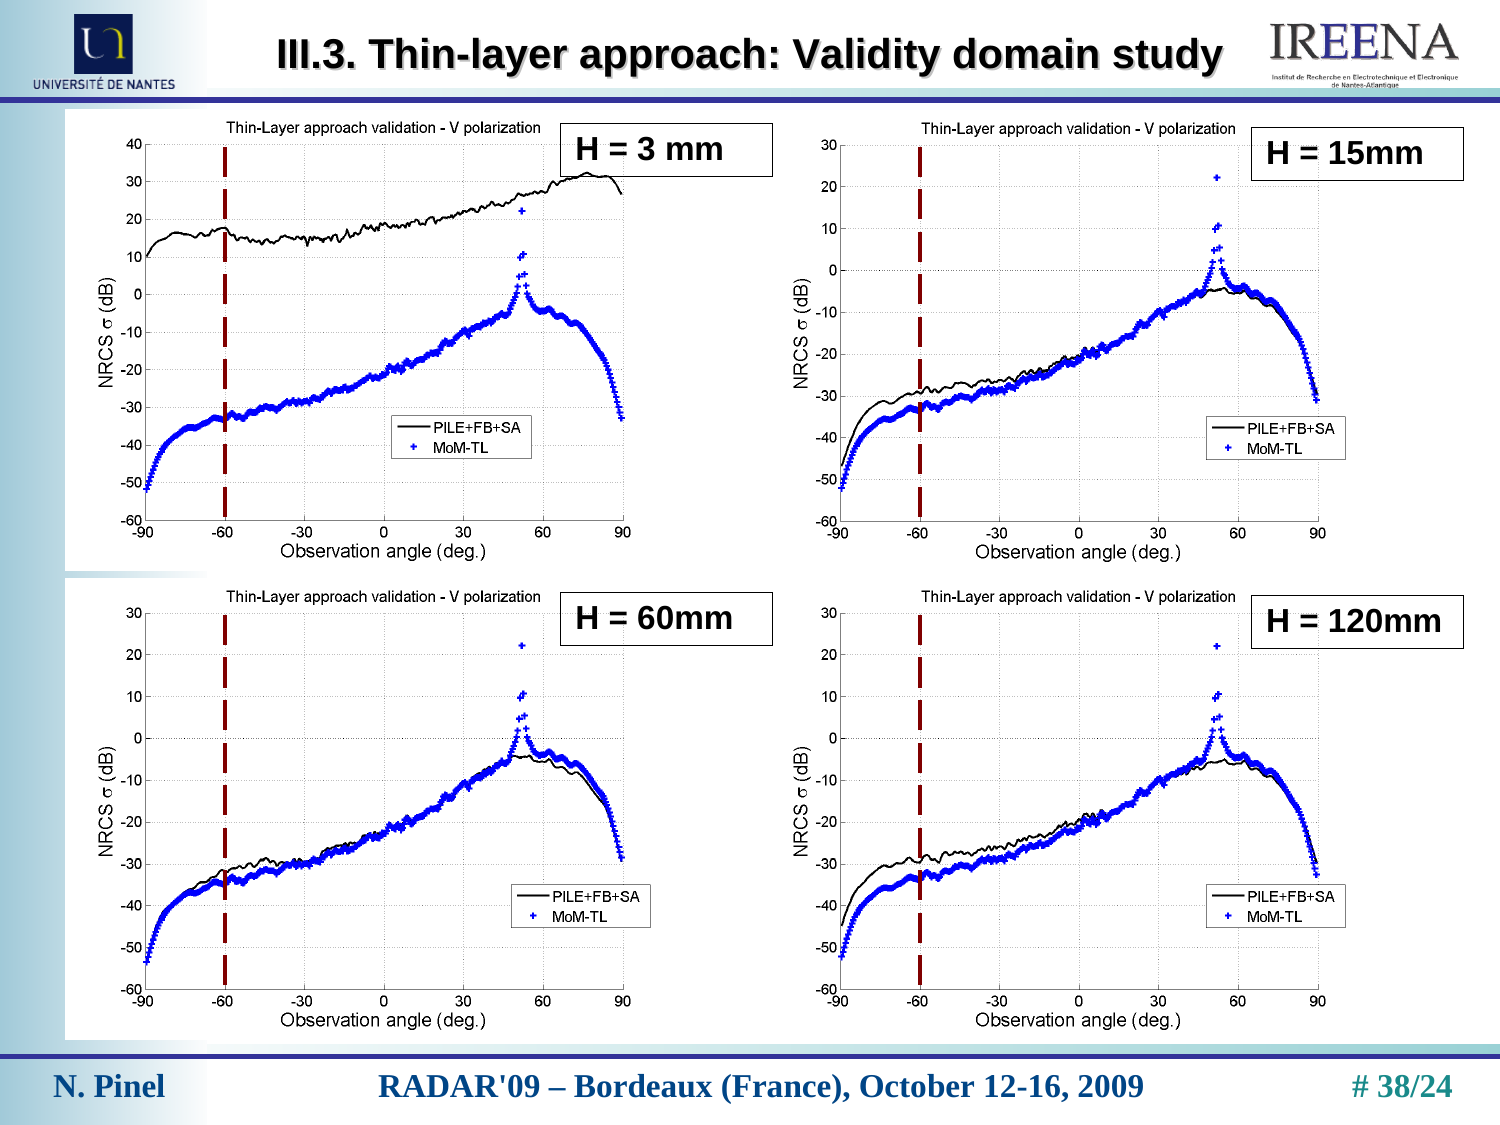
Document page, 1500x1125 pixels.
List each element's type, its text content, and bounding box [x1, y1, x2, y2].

text_box H = 60mm [560, 592, 773, 646]
picture [29, 14, 178, 95]
picture [65, 578, 681, 1040]
picture [760, 110, 1376, 572]
text_box H = 3 mm [560, 123, 773, 177]
picture [1426, 23, 1459, 89]
title III.3. Thin-layer approach: Validity domain study [75, 23, 1426, 103]
picture [65, 109, 681, 571]
text_box H = 15mm [1251, 127, 1464, 181]
text_box H = 120mm [1251, 595, 1464, 649]
picture [760, 578, 1376, 1040]
